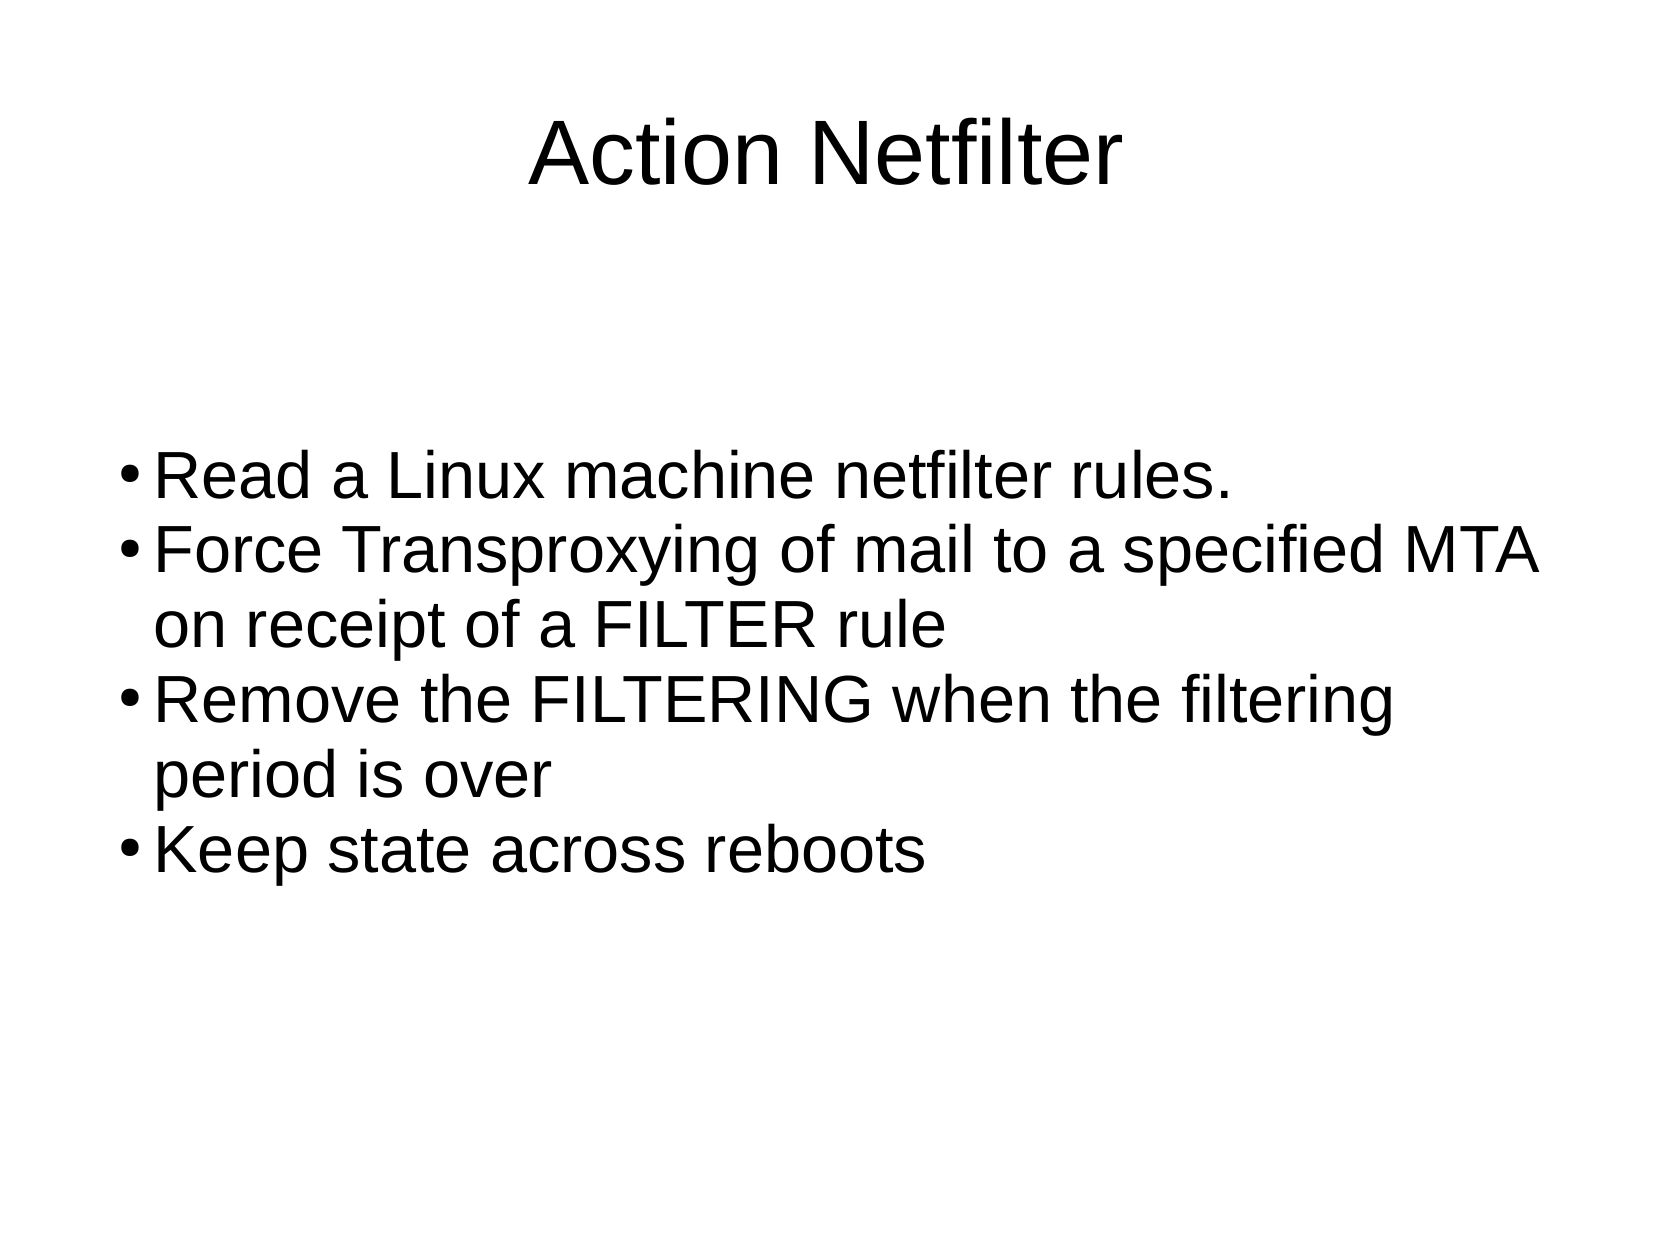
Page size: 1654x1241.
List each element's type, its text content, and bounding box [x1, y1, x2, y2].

subtitle Read a Linux machine netfilter rules. Force Transproxying of mail to a specified MTA on receipt of a FILTER rule Remove the FILTERING when the filtering period is over Keep state across reboots [82, 297, 1571, 1102]
title Action Netfilter [82, 56, 1571, 250]
